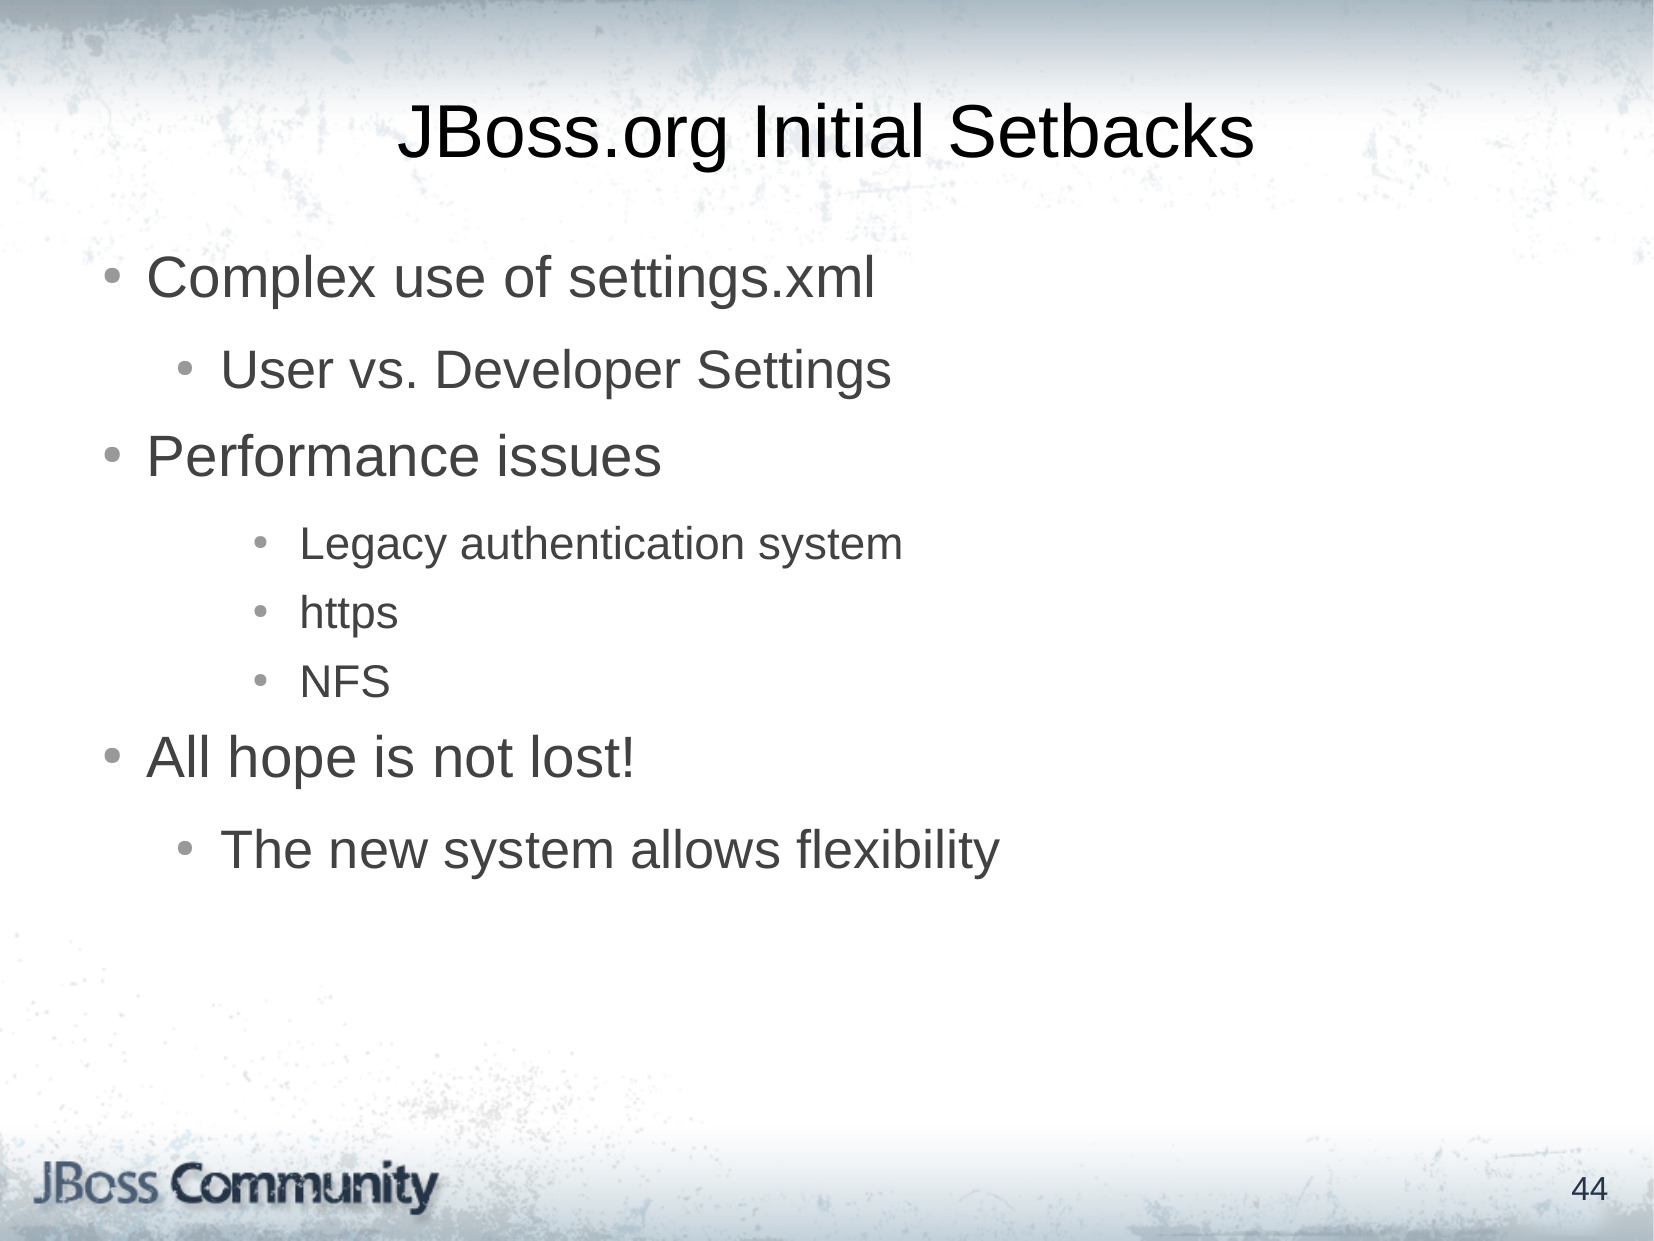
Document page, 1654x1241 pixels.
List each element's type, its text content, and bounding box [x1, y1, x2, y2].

title JBoss.org Initial Setbacks [82, 45, 1571, 218]
picture [0, 0, 1654, 1241]
list Complex use of settings.xml User vs. Developer Settings Performance issues Legacy authentication system https NFS All hope is not lost! The new system allows flexibility [86, 244, 1576, 1024]
